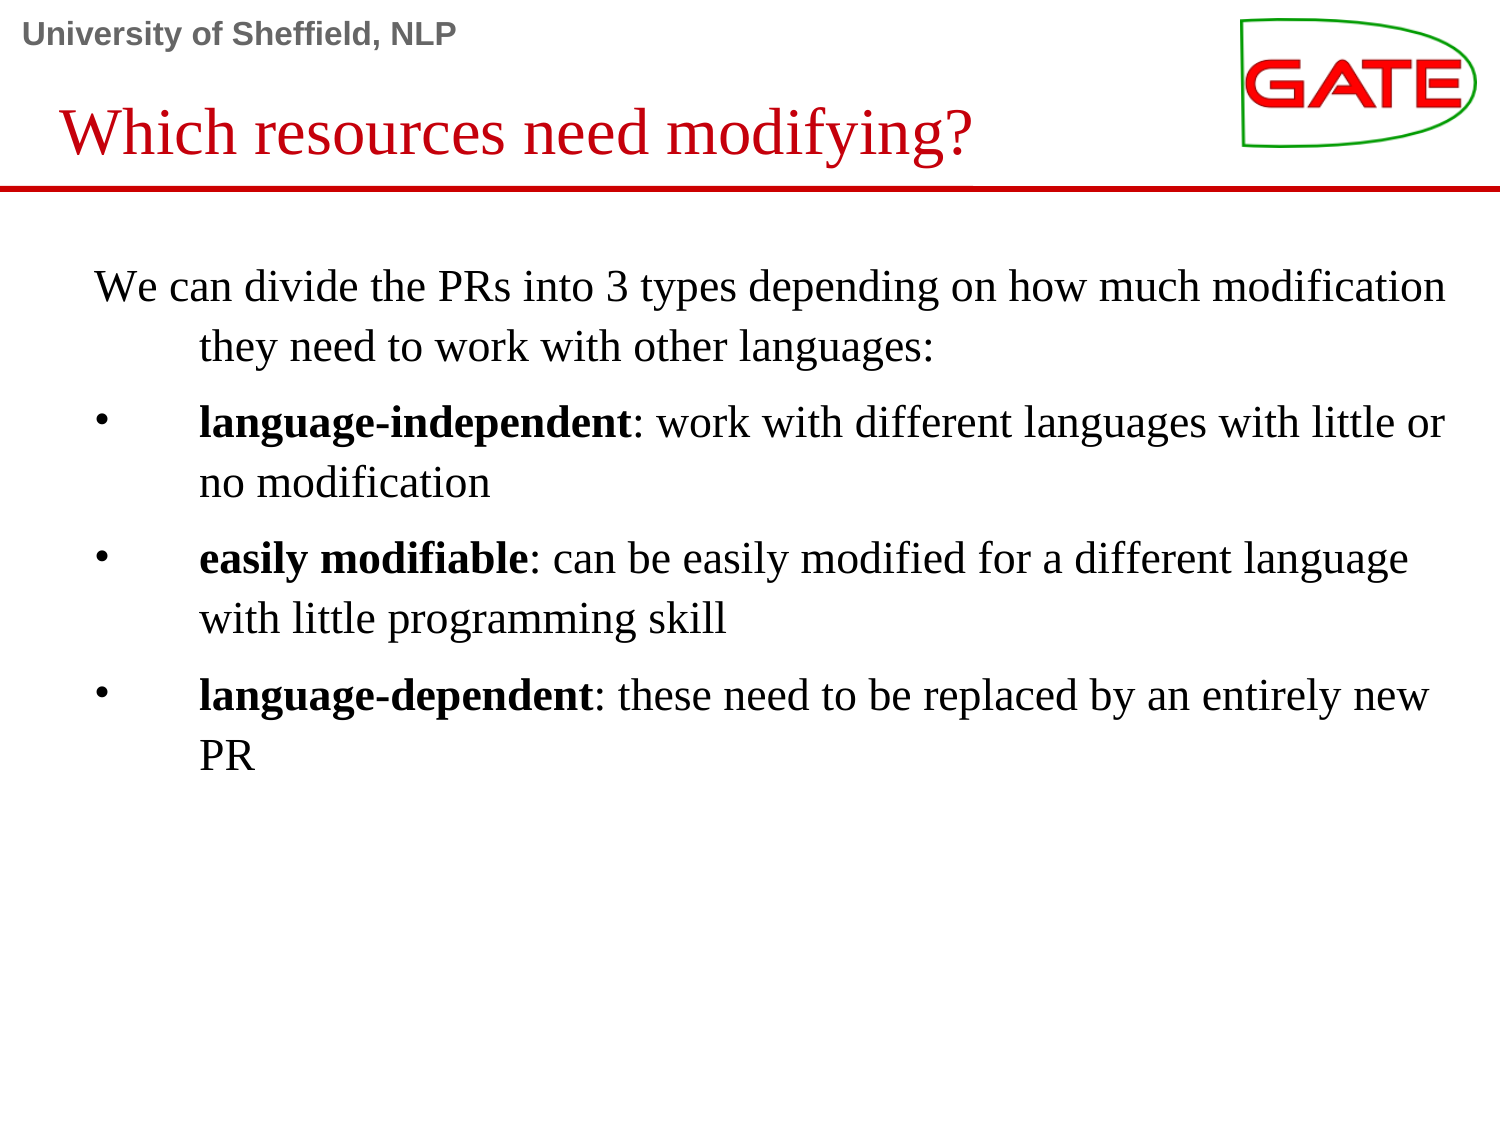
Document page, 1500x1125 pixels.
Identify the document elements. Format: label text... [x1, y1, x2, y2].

picture [1240, 18, 1477, 148]
list We can divide the PRs into 3 types depending on how much modification they need to work with other languages: language-independent: work with different languages with little or no modification easily modifiable: can be easily modified for a different language with little programming skill language-dependent: these need to be replaced by an entirely new PR [74, 242, 1477, 1125]
title Which resources need modifying? [45, 29, 1388, 227]
